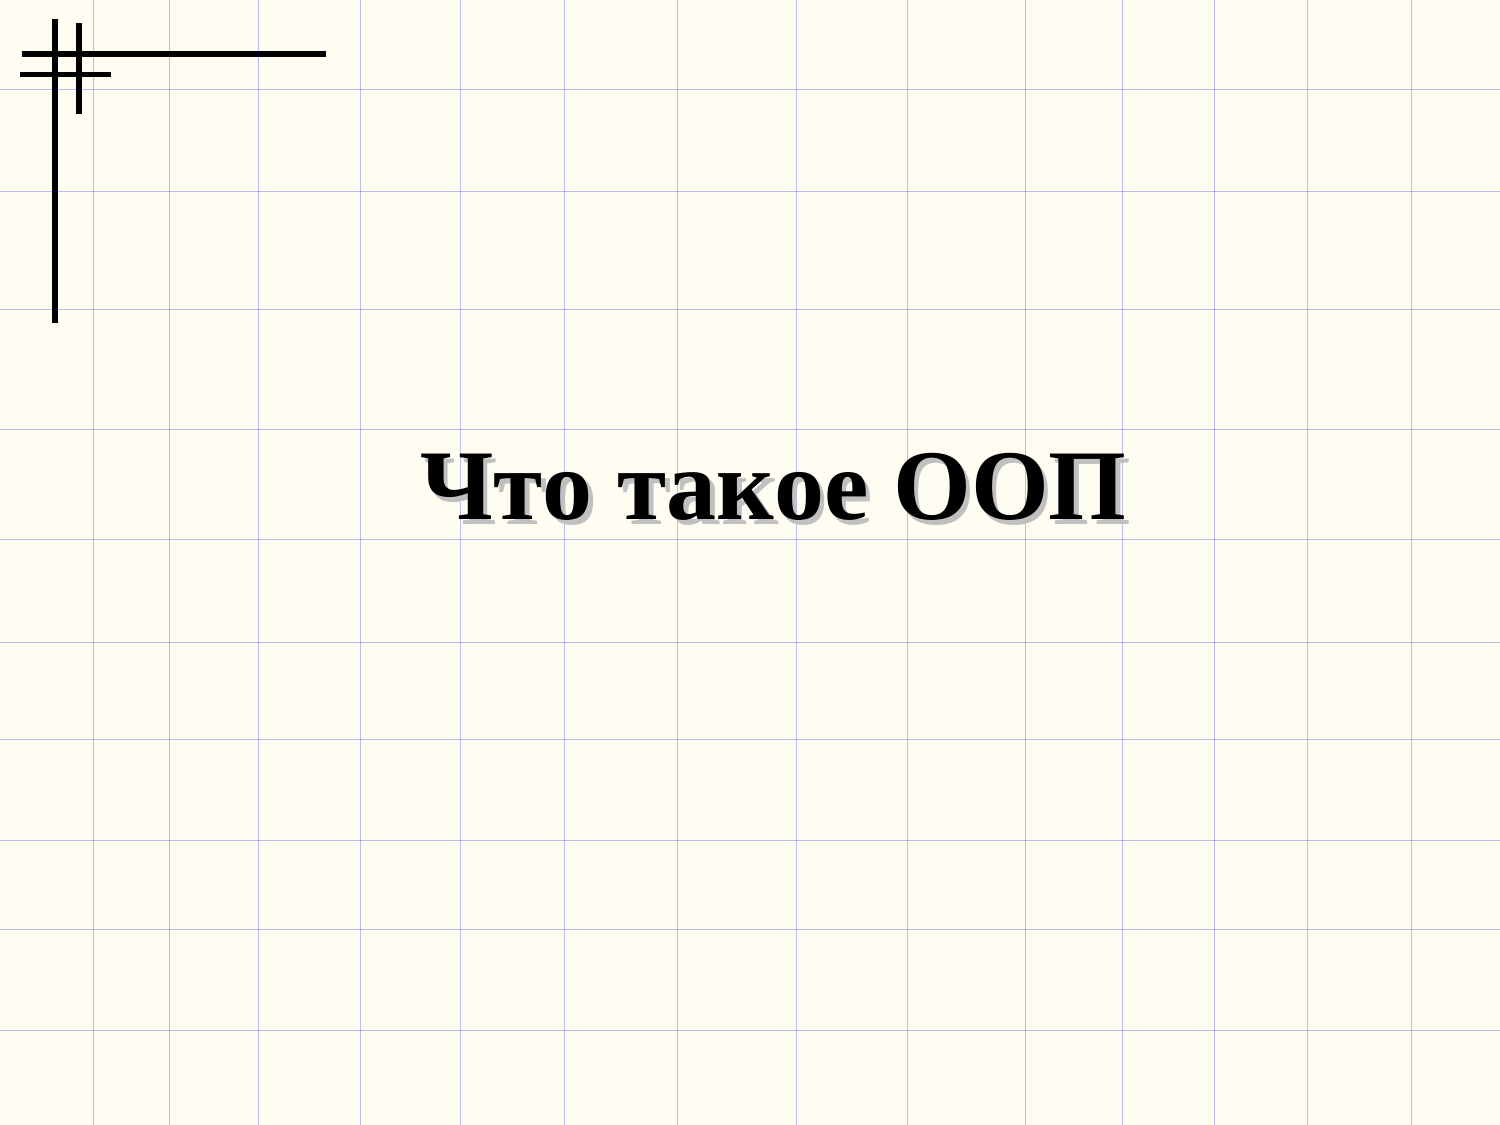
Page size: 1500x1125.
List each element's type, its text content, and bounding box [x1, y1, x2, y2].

title Что такое ООП [123, 349, 1424, 669]
